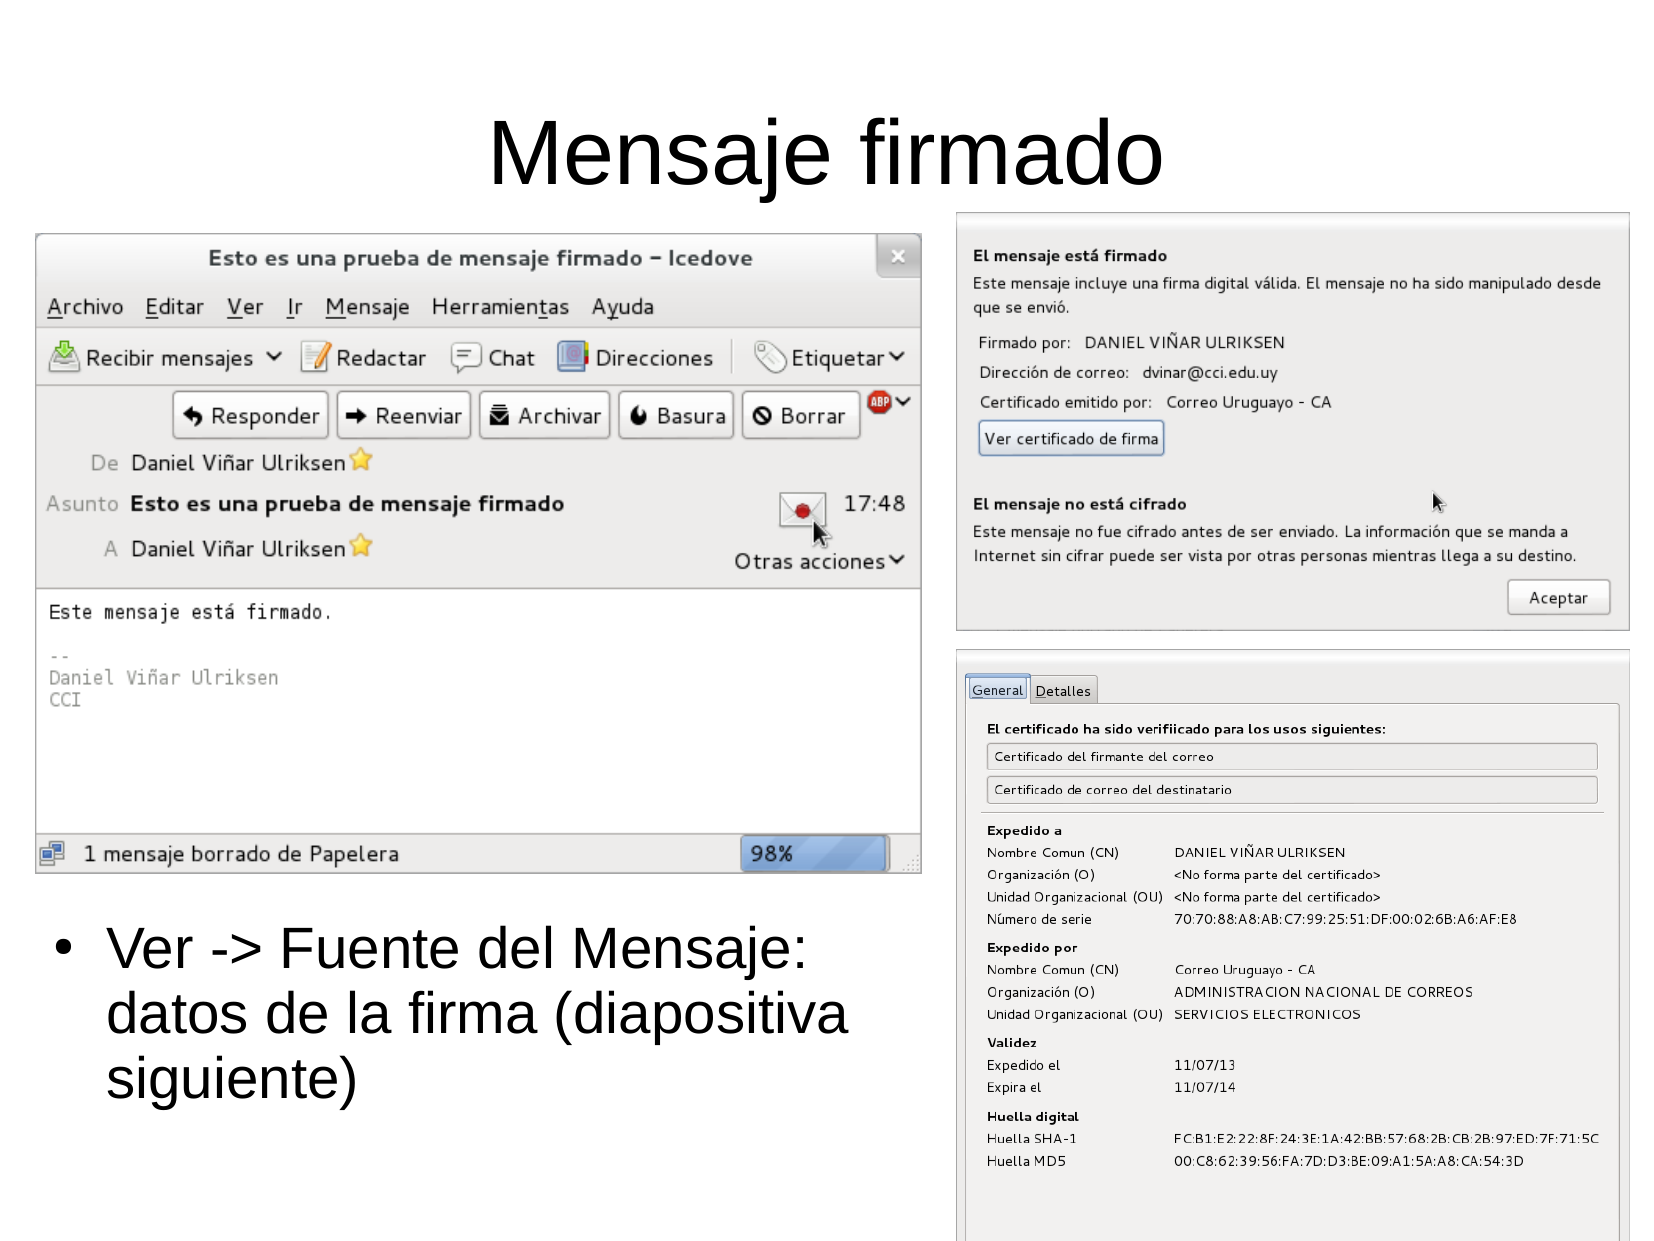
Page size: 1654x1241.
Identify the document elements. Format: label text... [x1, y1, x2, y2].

list Ver -> Fuente del Mensaje: datos de la firma (diapositiva siguiente) [35, 916, 851, 1182]
picture [35, 233, 922, 875]
title Mensaje firmado [82, 49, 1571, 257]
picture [956, 212, 1630, 631]
picture [956, 649, 1630, 1241]
